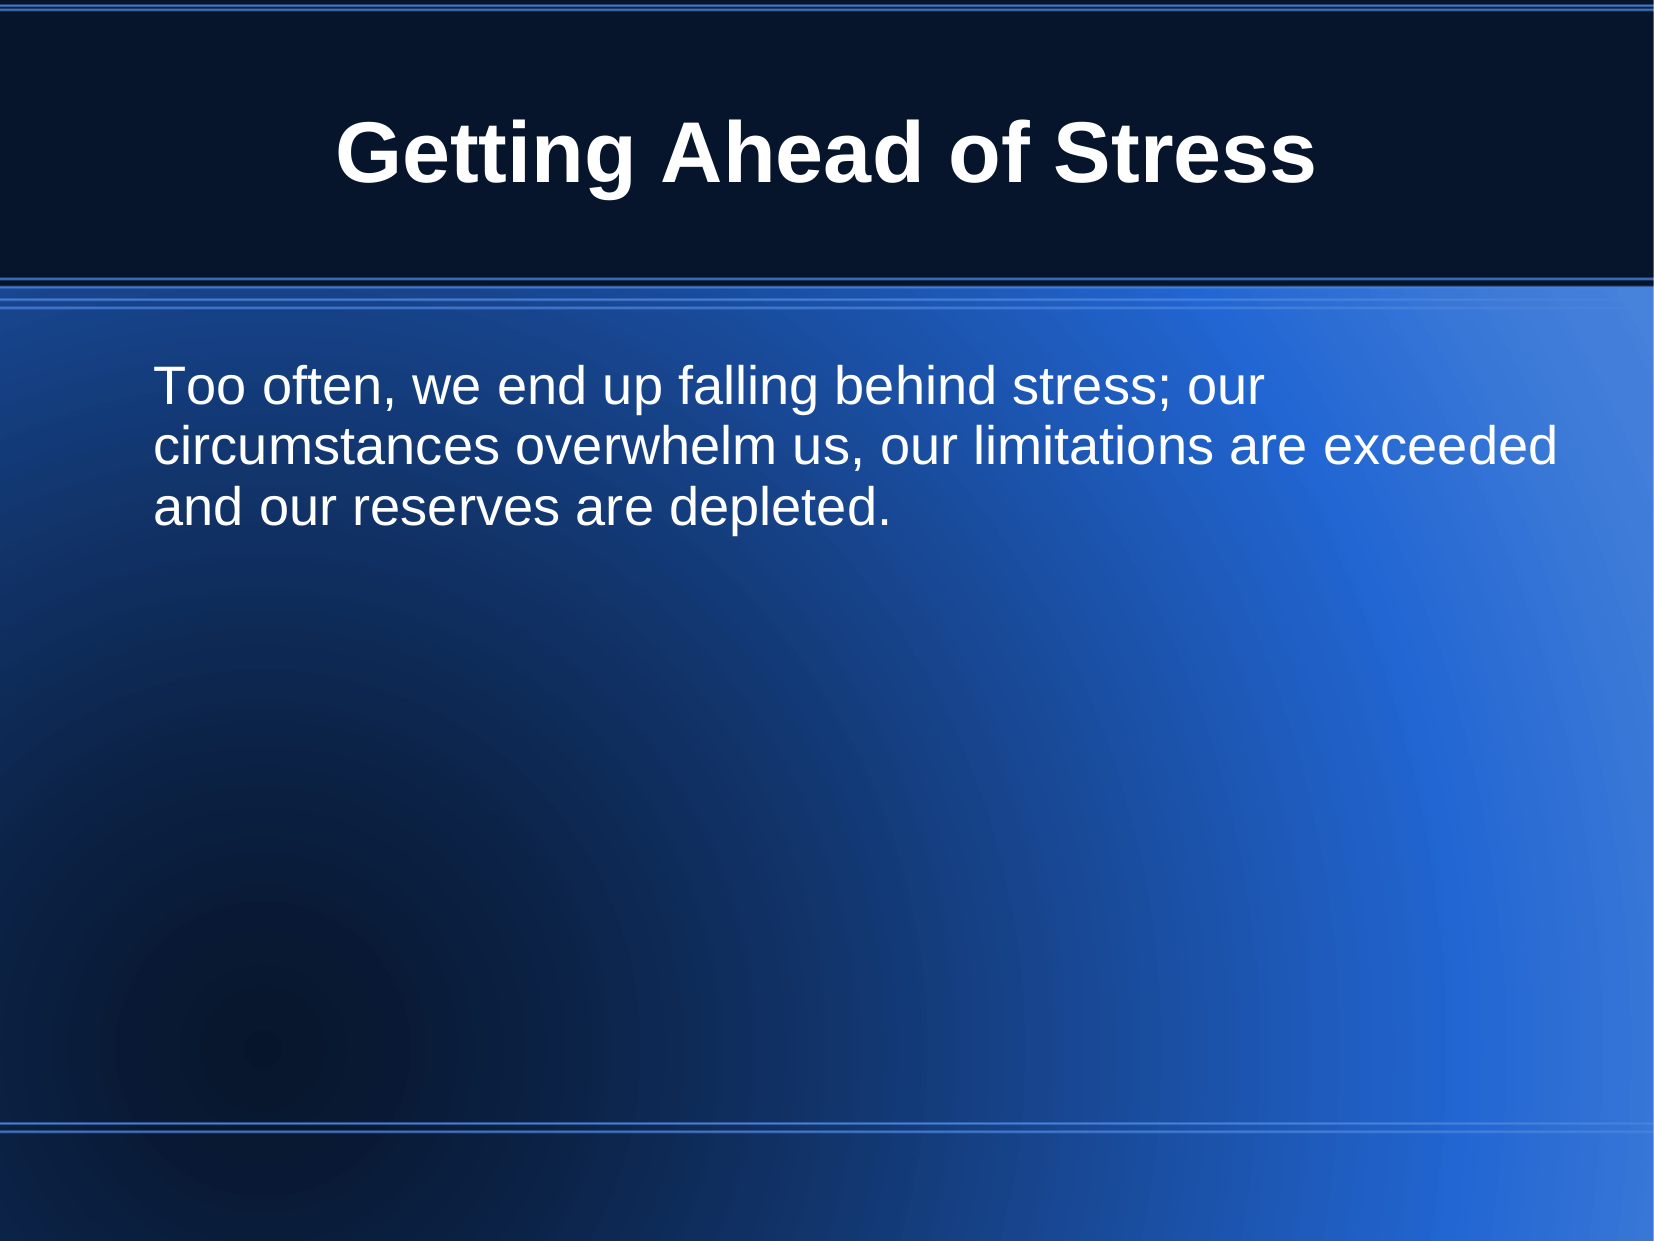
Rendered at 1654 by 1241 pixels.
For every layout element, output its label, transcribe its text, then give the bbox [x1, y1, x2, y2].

list Too often, we end up falling behind stress; our circumstances overwhelm us, our limitations are exceeded and our reserves are depleted. [82, 355, 1571, 1058]
picture [0, 0, 1654, 1241]
title Getting Ahead of Stress [82, 49, 1571, 257]
